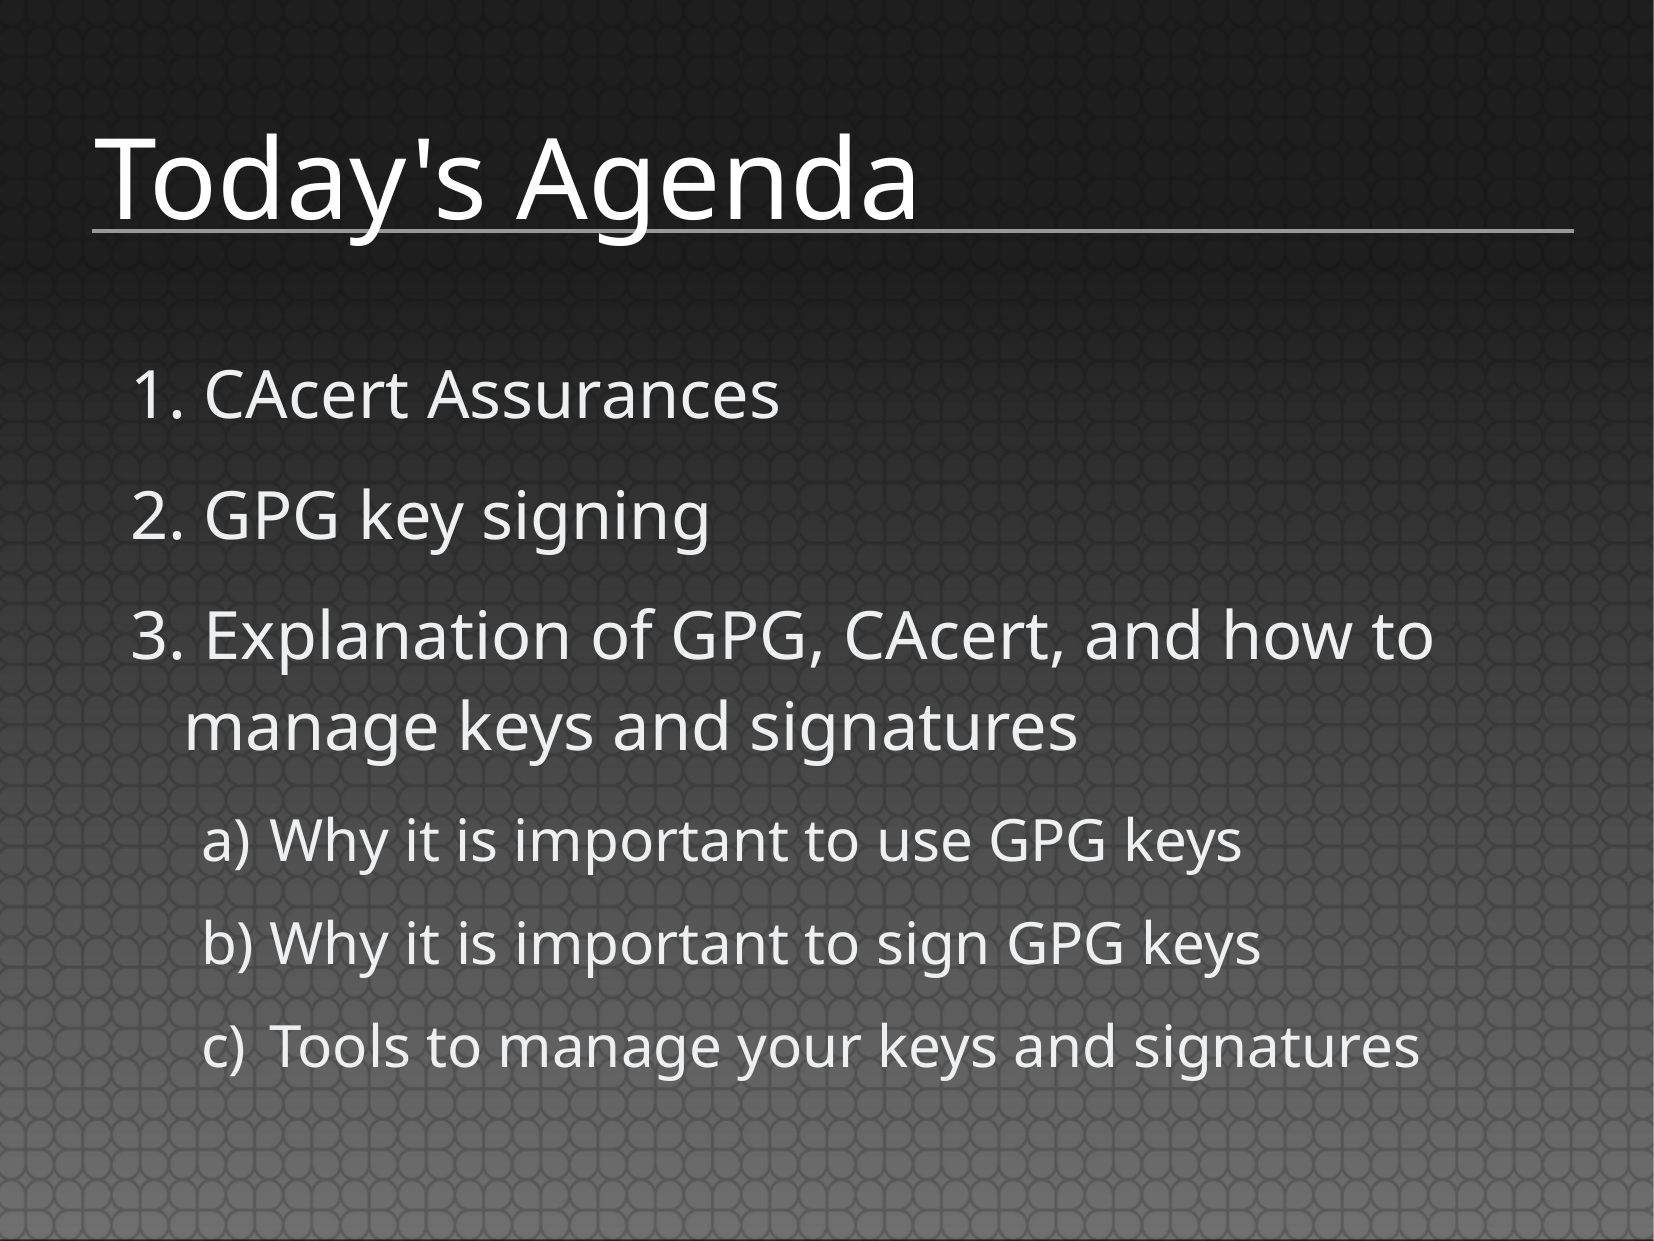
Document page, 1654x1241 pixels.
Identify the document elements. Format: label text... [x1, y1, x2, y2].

title Today's Agenda [94, 100, 1426, 251]
list CAcert Assurances GPG key signing Explanation of GPG, CAcert, and how to manage keys and signatures Why it is important to use GPG keys Why it is important to sign GPG keys Tools to manage your keys and signatures [112, 227, 1501, 1163]
picture [0, 0, 1654, 1241]
